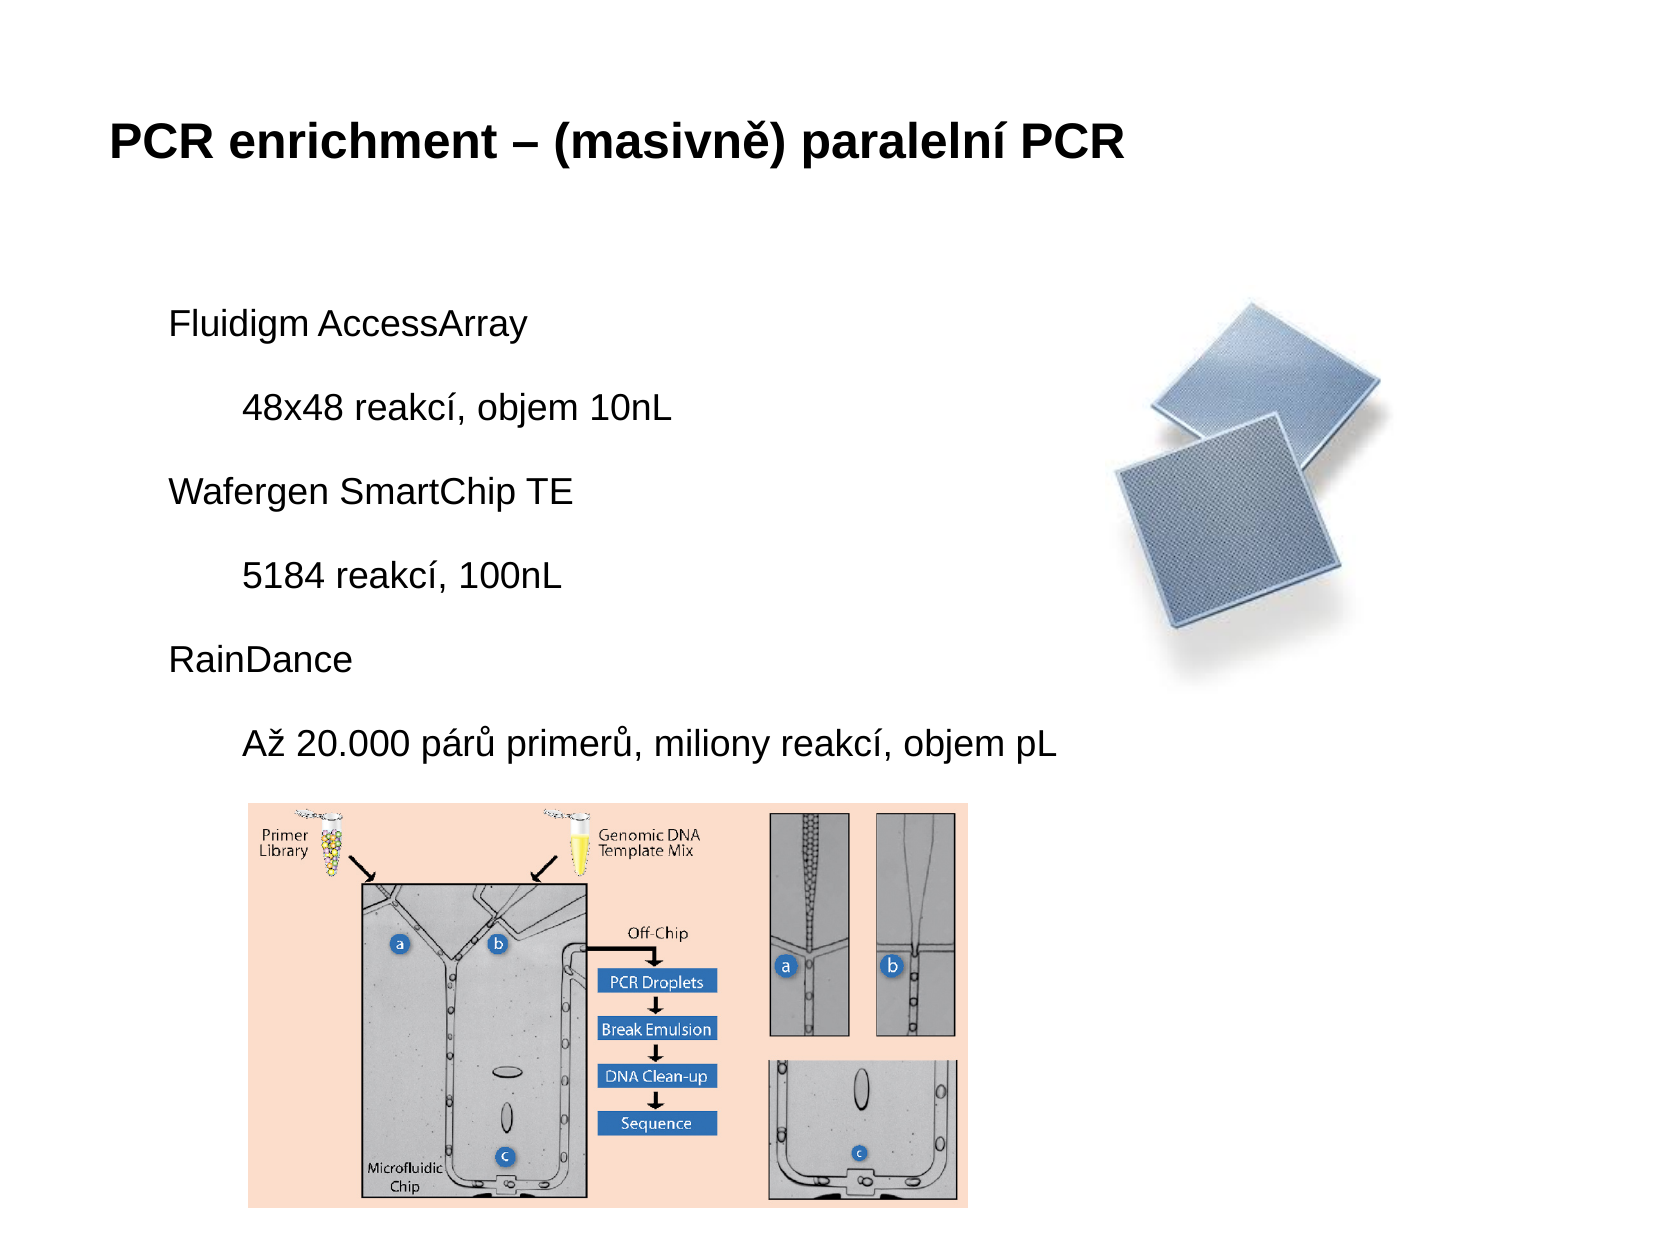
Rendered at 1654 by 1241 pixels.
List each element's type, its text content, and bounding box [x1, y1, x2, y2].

picture [1105, 285, 1406, 697]
picture [248, 803, 968, 1209]
text_box Fluidigm AccessArray 48x48 reakcí, objem 10nL Wafergen SmartChip TE 5184 reakcí, 100nL RainDance Až 20.000 párů primerů, miliony reakcí, objem pL [153, 295, 1288, 772]
text_box PCR enrichment – (masivně) paralelní PCR [94, 106, 1288, 178]
